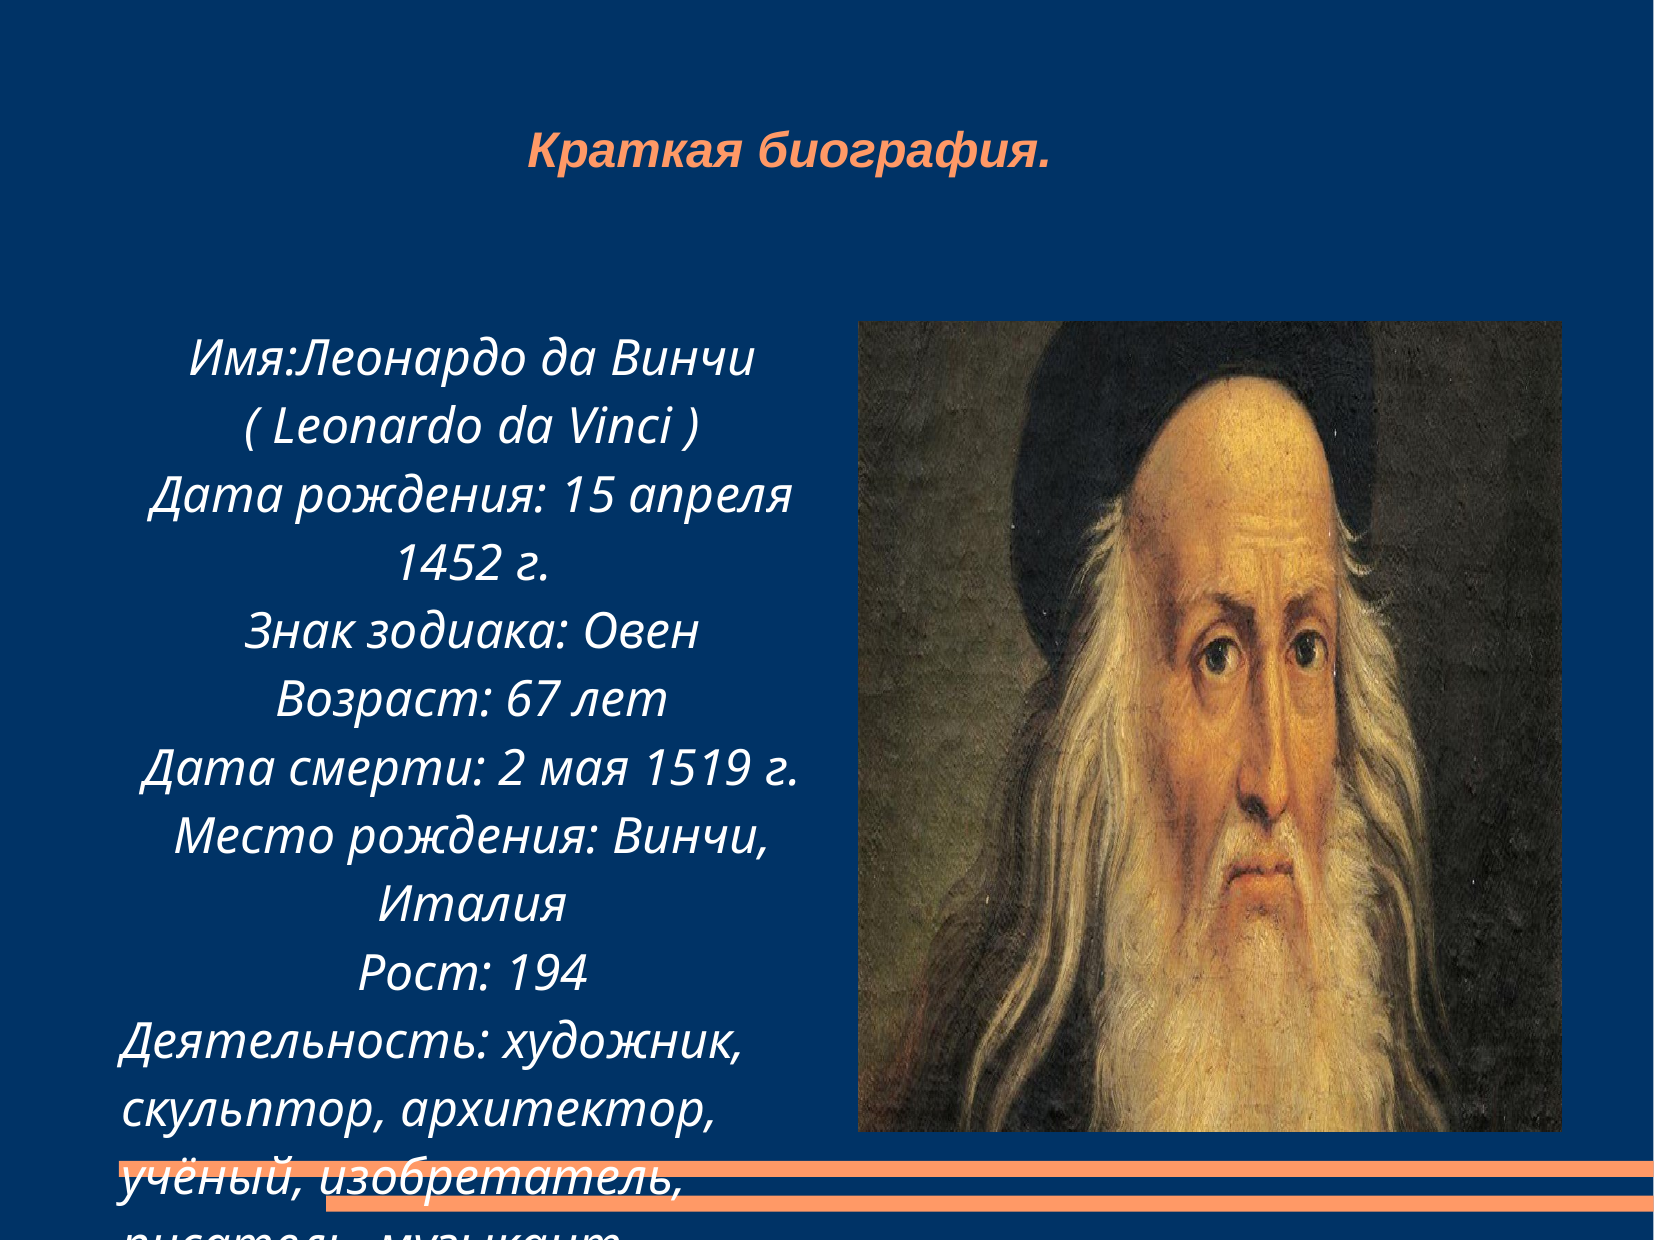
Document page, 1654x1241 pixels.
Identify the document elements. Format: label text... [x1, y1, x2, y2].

title Краткая биография. [121, 46, 1534, 254]
list Имя:Леонардо да Винчи ( Leonardo da Vinci ) Дата рождения: 15 апреля 1452 г. Знак зодиака: Овен Возраст: 67 лет Дата смерти: 2 мая 1519 г. Место рождения: Винчи, Италия Рост: 194 Деятельность: художник, скульптор, архитектор, учёный, изобретатель, писатель, музыкант [121, 322, 824, 1132]
picture [858, 321, 1562, 1132]
